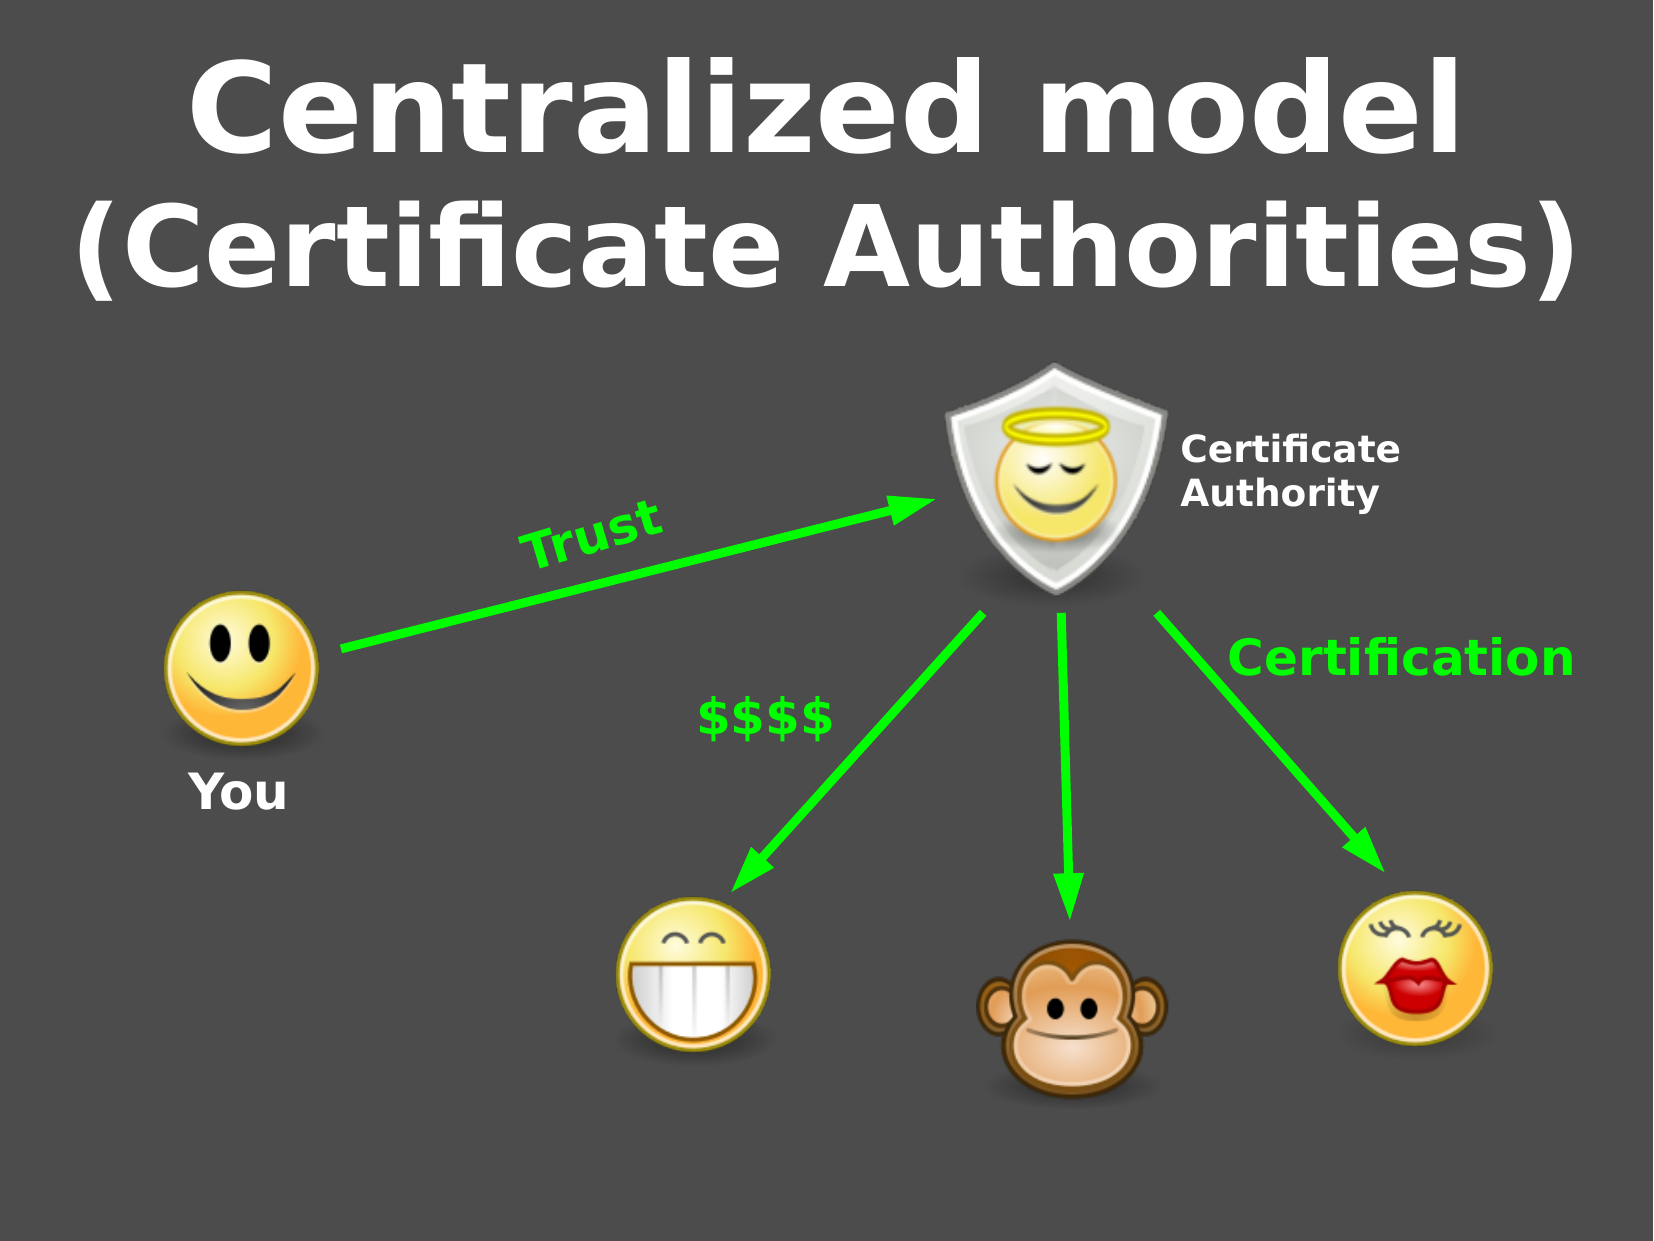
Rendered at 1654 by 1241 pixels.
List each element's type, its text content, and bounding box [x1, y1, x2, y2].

text_box Certification [1212, 621, 1591, 695]
picture [140, 572, 341, 773]
text_box $$$$ [681, 680, 851, 754]
picture [592, 878, 793, 1079]
picture [1314, 872, 1515, 1073]
picture [923, 346, 1191, 613]
text_box You [173, 755, 305, 830]
text_box Centralized model (Certificate Authorities) [39, 28, 1615, 321]
text_box Trust [498, 475, 685, 596]
text_box Certificate Authority [1165, 420, 1417, 523]
picture [972, 919, 1173, 1120]
